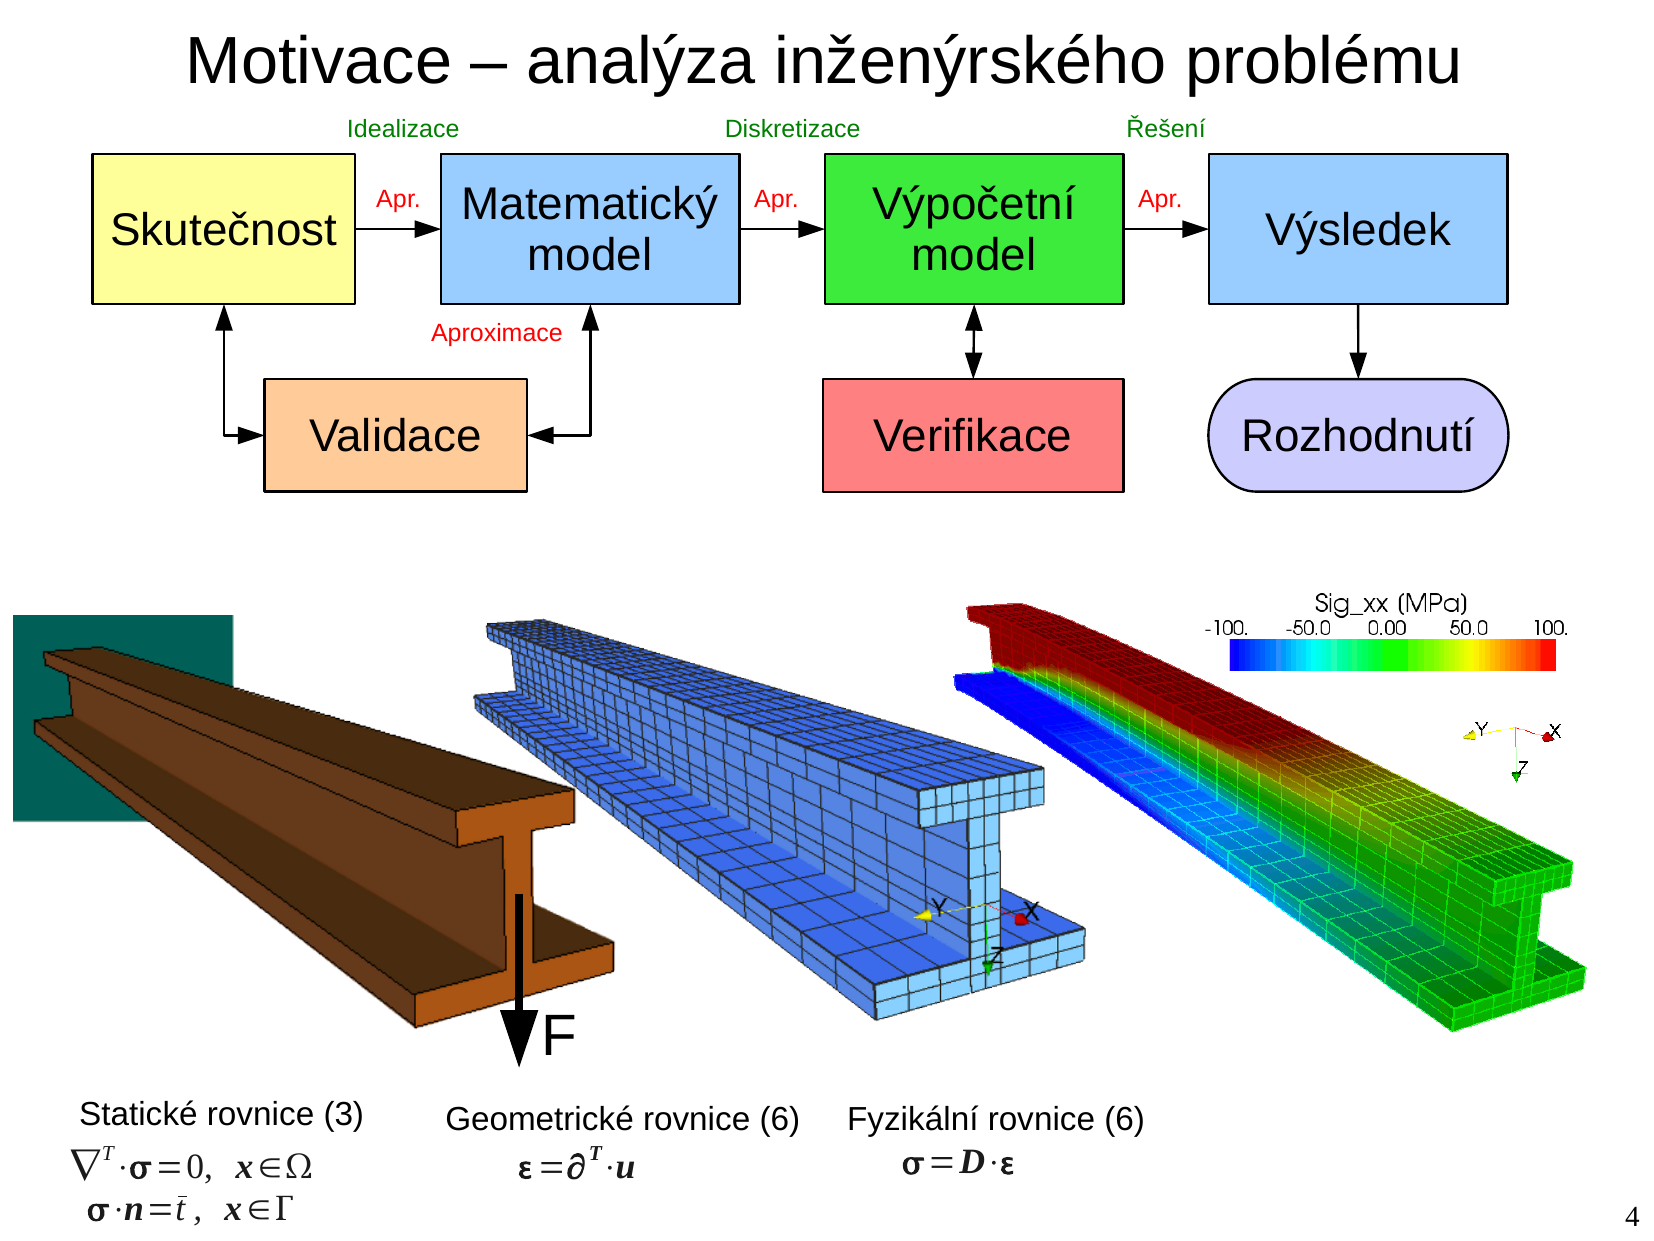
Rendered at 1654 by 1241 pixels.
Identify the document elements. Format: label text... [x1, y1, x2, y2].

text_box Skutečnost [92, 154, 356, 305]
text_box Geometrické rovnice (6) [430, 1093, 816, 1150]
chart [59, 1142, 324, 1229]
text_box Idealizace [332, 106, 475, 154]
chart [892, 1142, 1027, 1183]
text_box Matematický model [441, 154, 740, 305]
title Motivace – analýza inženýrského problému [37, 8, 1613, 113]
text_box Apr. [1123, 177, 1198, 254]
text_box Verifikace [822, 379, 1124, 492]
text_box Rozhodnutí [1208, 379, 1509, 492]
text_box Výsledek [1208, 154, 1508, 305]
chart [508, 1142, 645, 1188]
text_box F [527, 994, 593, 1083]
text_box Validace [264, 379, 528, 492]
text_box Výpočetní model [825, 154, 1124, 305]
text_box Diskretizace [710, 106, 876, 154]
text_box Řešení [1111, 106, 1221, 154]
picture [13, 586, 1593, 1037]
text_box Apr. [739, 177, 814, 253]
text_box Statické rovnice (3) [64, 1088, 380, 1145]
text_box Fyzikální rovnice (6) [832, 1093, 1160, 1150]
text_box Apr. [361, 177, 436, 254]
text_box Aproximace [416, 311, 578, 358]
